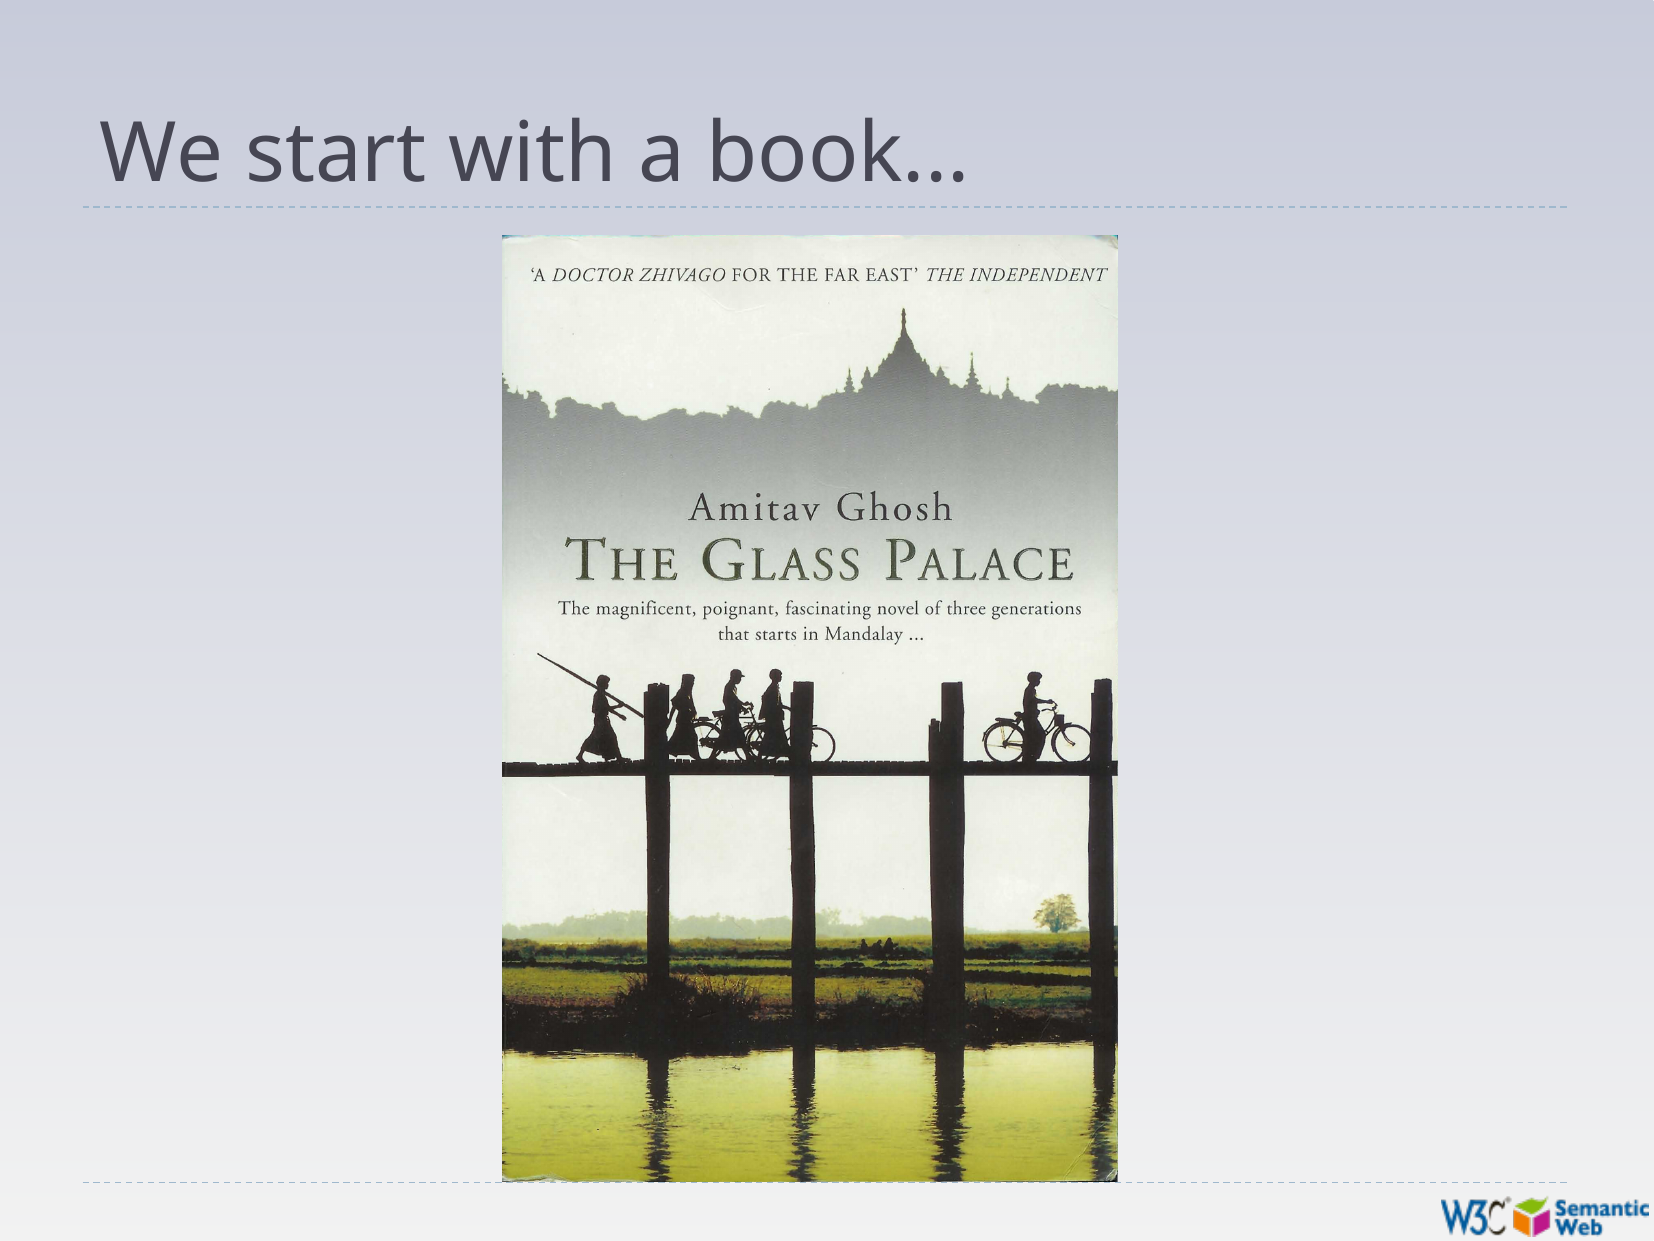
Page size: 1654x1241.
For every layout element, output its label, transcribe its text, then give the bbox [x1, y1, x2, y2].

picture [502, 235, 1118, 1182]
picture [1441, 1195, 1649, 1237]
title We start with a book... [82, 41, 1572, 207]
